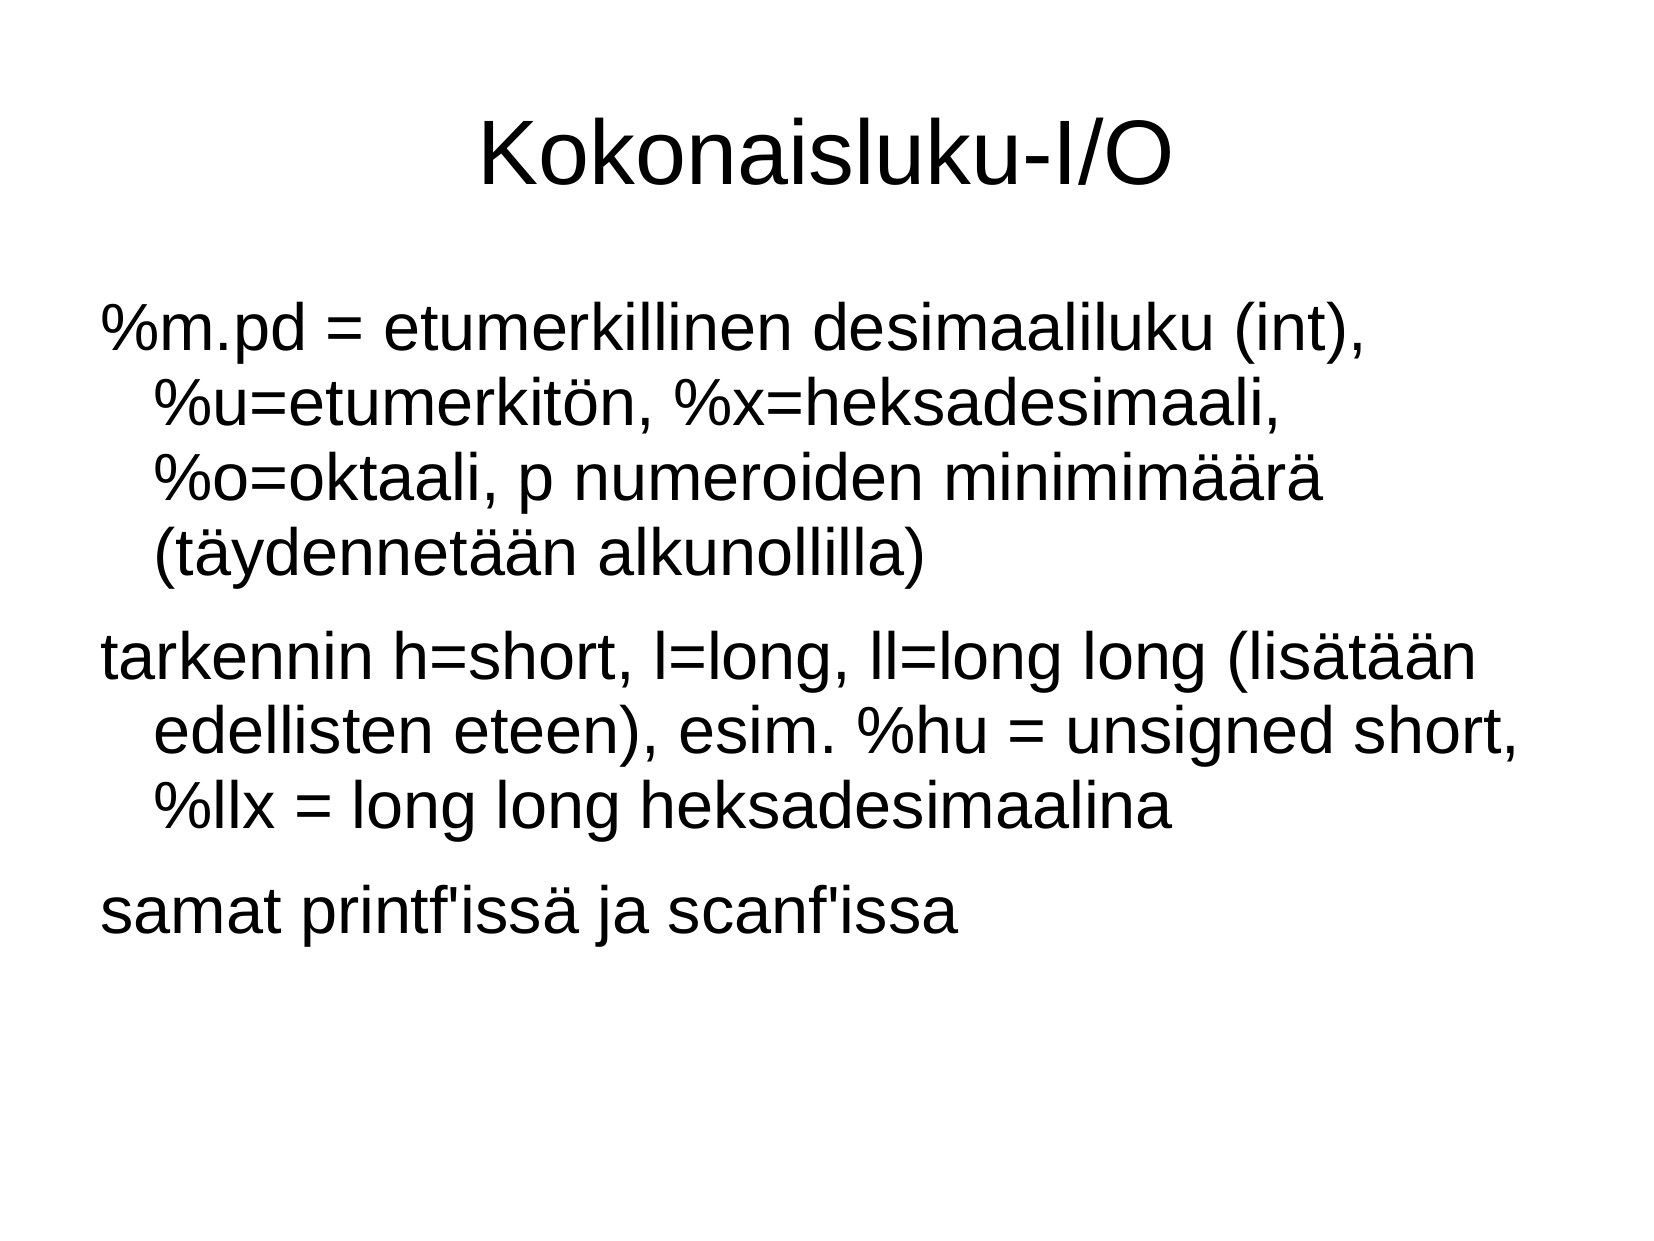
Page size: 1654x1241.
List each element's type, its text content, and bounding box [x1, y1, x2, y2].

title Kokonaisluku-I/O [82, 56, 1571, 250]
list %m.pd = etumerkillinen desimaaliluku (int), %u=etumerkitön, %x=heksadesimaali, %o=oktaali, p numeroiden minimimäärä (täydennetään alkunollilla) tarkennin h=short, l=long, ll=long long (lisätään edellisten eteen), esim. %hu = unsigned short, %llx = long long heksadesimaalina samat printf'issä ja scanf'issa [82, 290, 1571, 1094]
